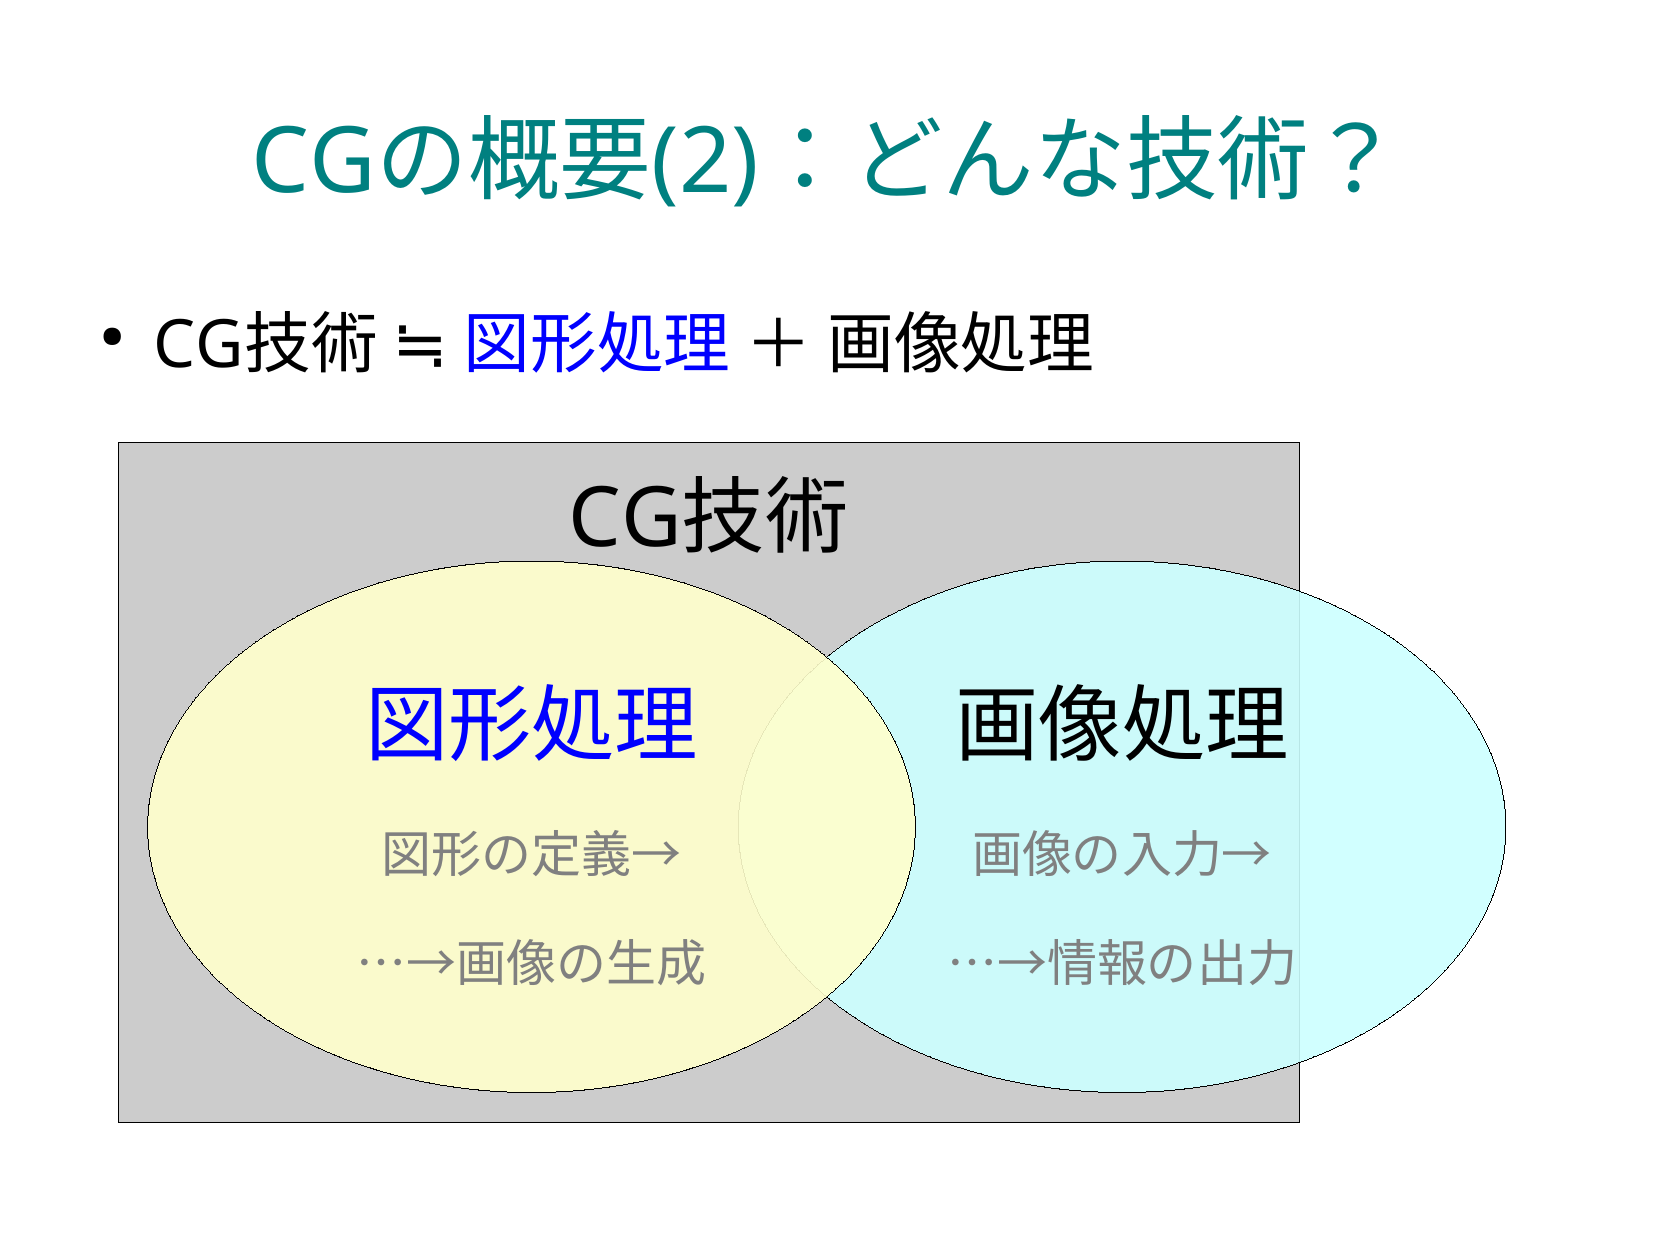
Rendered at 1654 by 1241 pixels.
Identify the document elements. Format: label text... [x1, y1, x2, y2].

list CG技術 ≒ 図形処理 ＋ 画像処理 [82, 290, 1571, 1109]
text_box CG技術 [118, 442, 1300, 1123]
text_box 図形処理 図形の定義→ …→画像の生成 [147, 561, 916, 1093]
title CGの概要(2)：どんな技術？ [82, 49, 1571, 257]
text_box 画像処理 画像の入力→ …→情報の出力 [827, 561, 1506, 1093]
